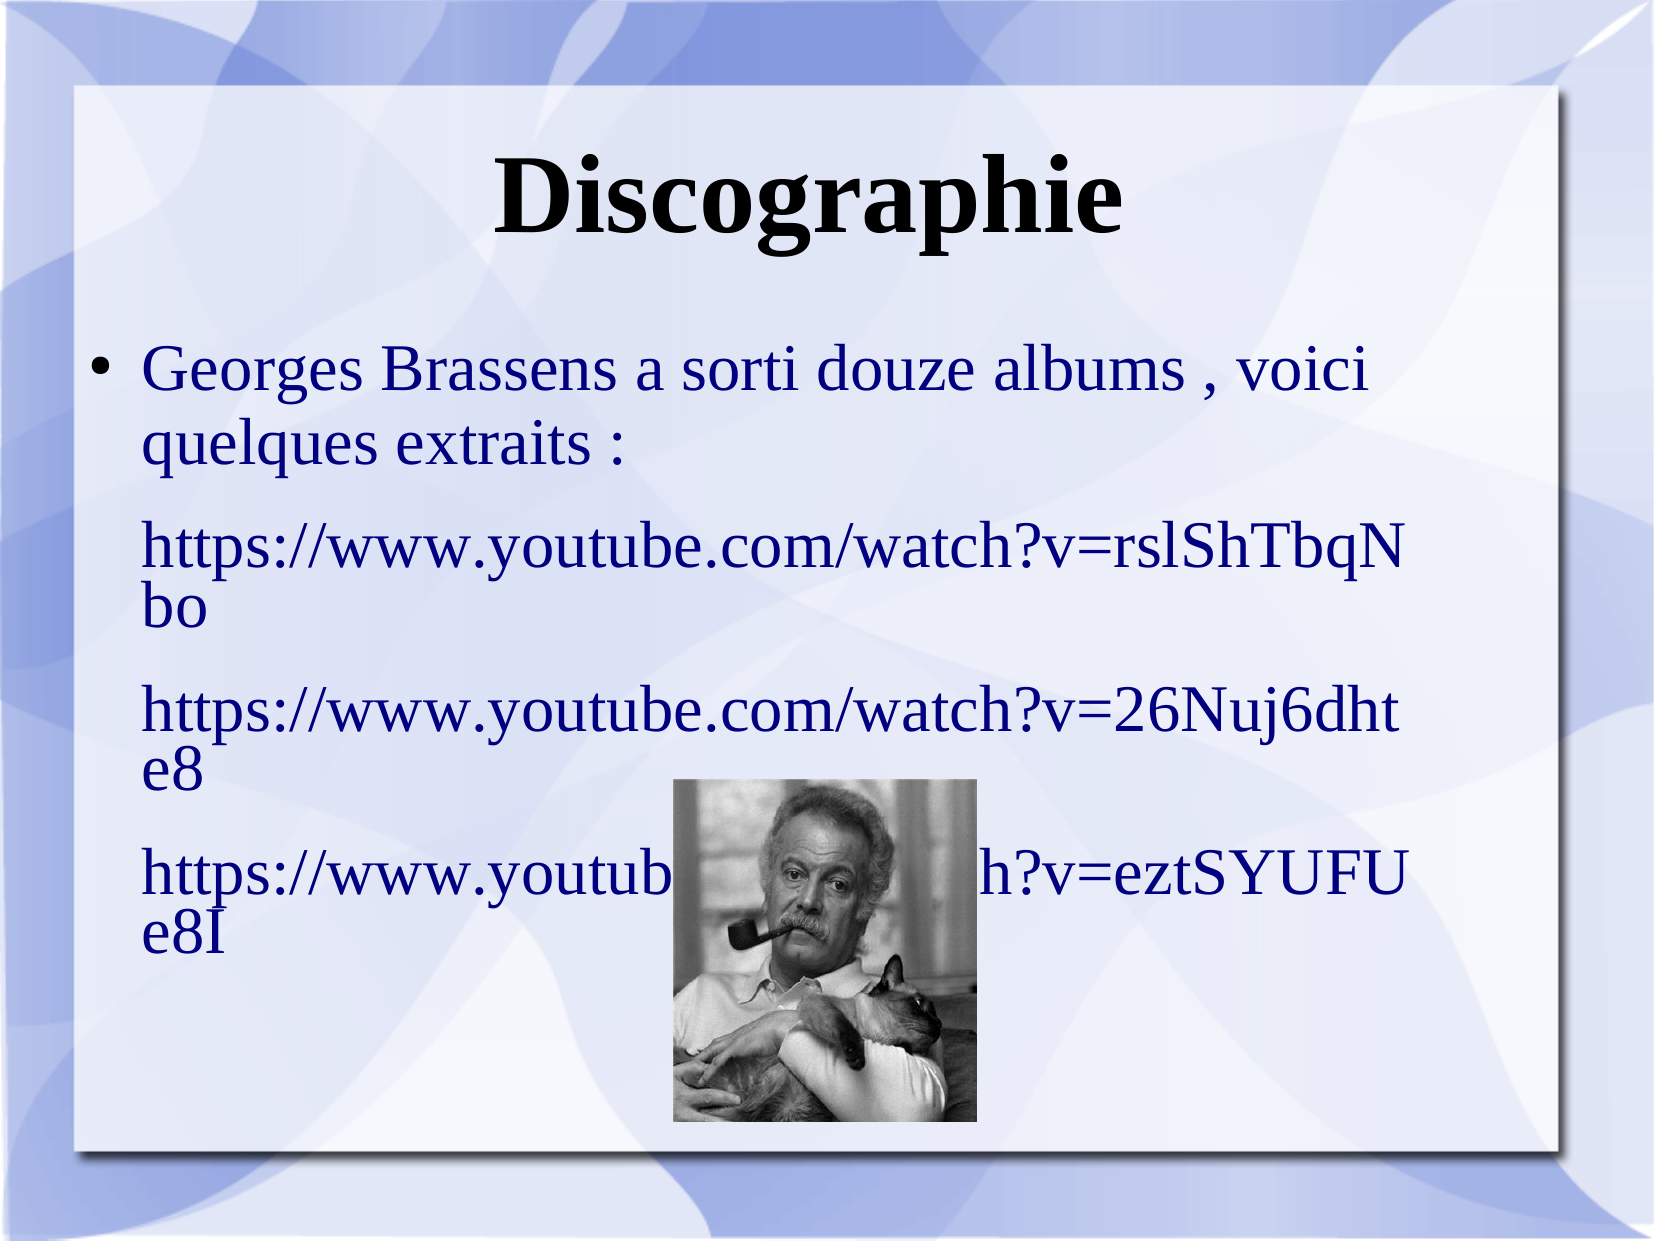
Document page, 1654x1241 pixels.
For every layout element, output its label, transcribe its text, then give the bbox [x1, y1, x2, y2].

list Georges Brassens a sorti douze albums , voici quelques extraits : https://www.youtube.com/watch?v=rslShTbqNbo https://www.youtube.com/watch?v=26Nuj6dhte8 https://www.youtube.com/watch?v=eztSYUFUe8I [70, 330, 1430, 1241]
picture [0, 0, 1654, 1241]
picture [673, 779, 977, 1123]
title Discographie [82, 90, 1536, 298]
